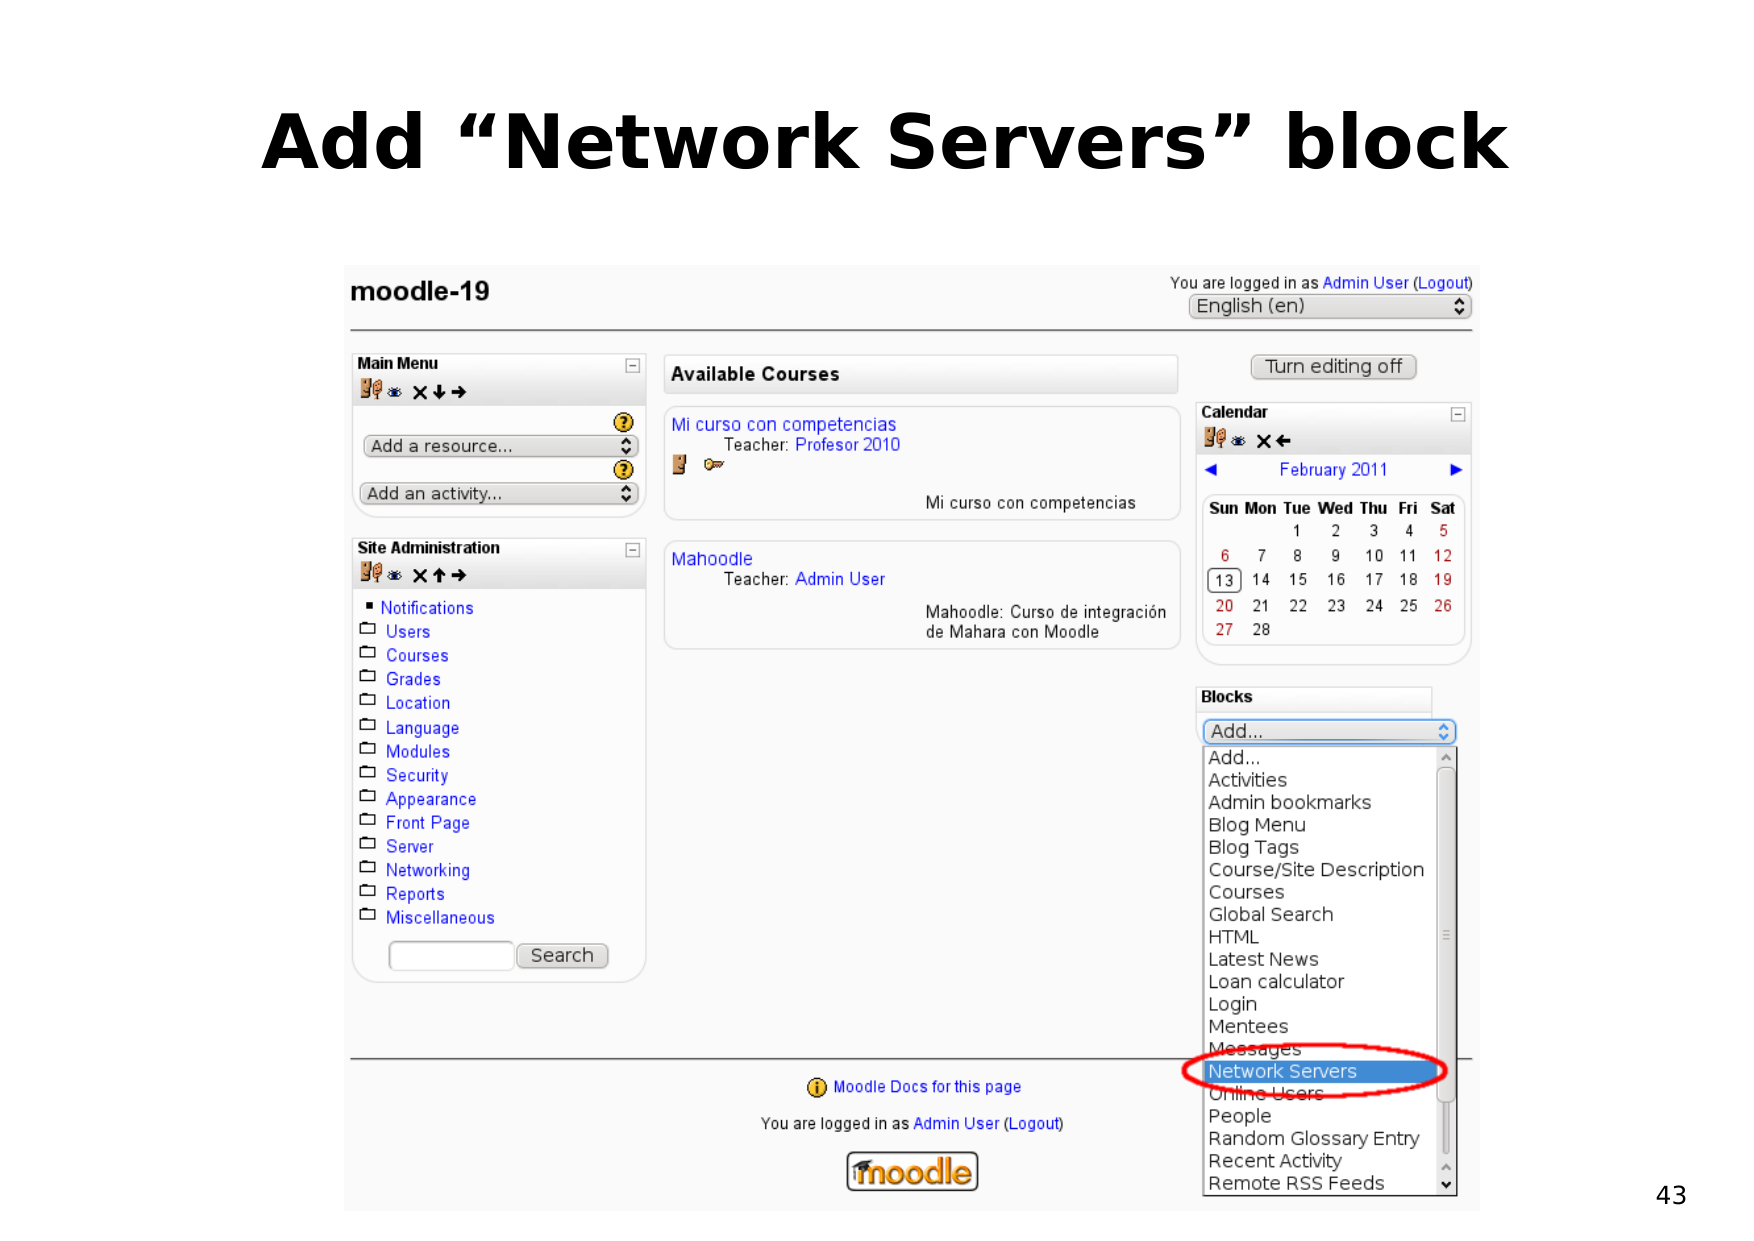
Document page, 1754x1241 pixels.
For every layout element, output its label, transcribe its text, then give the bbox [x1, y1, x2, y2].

title Add “Network Servers” block [59, 50, 1713, 227]
picture [344, 265, 1480, 1211]
